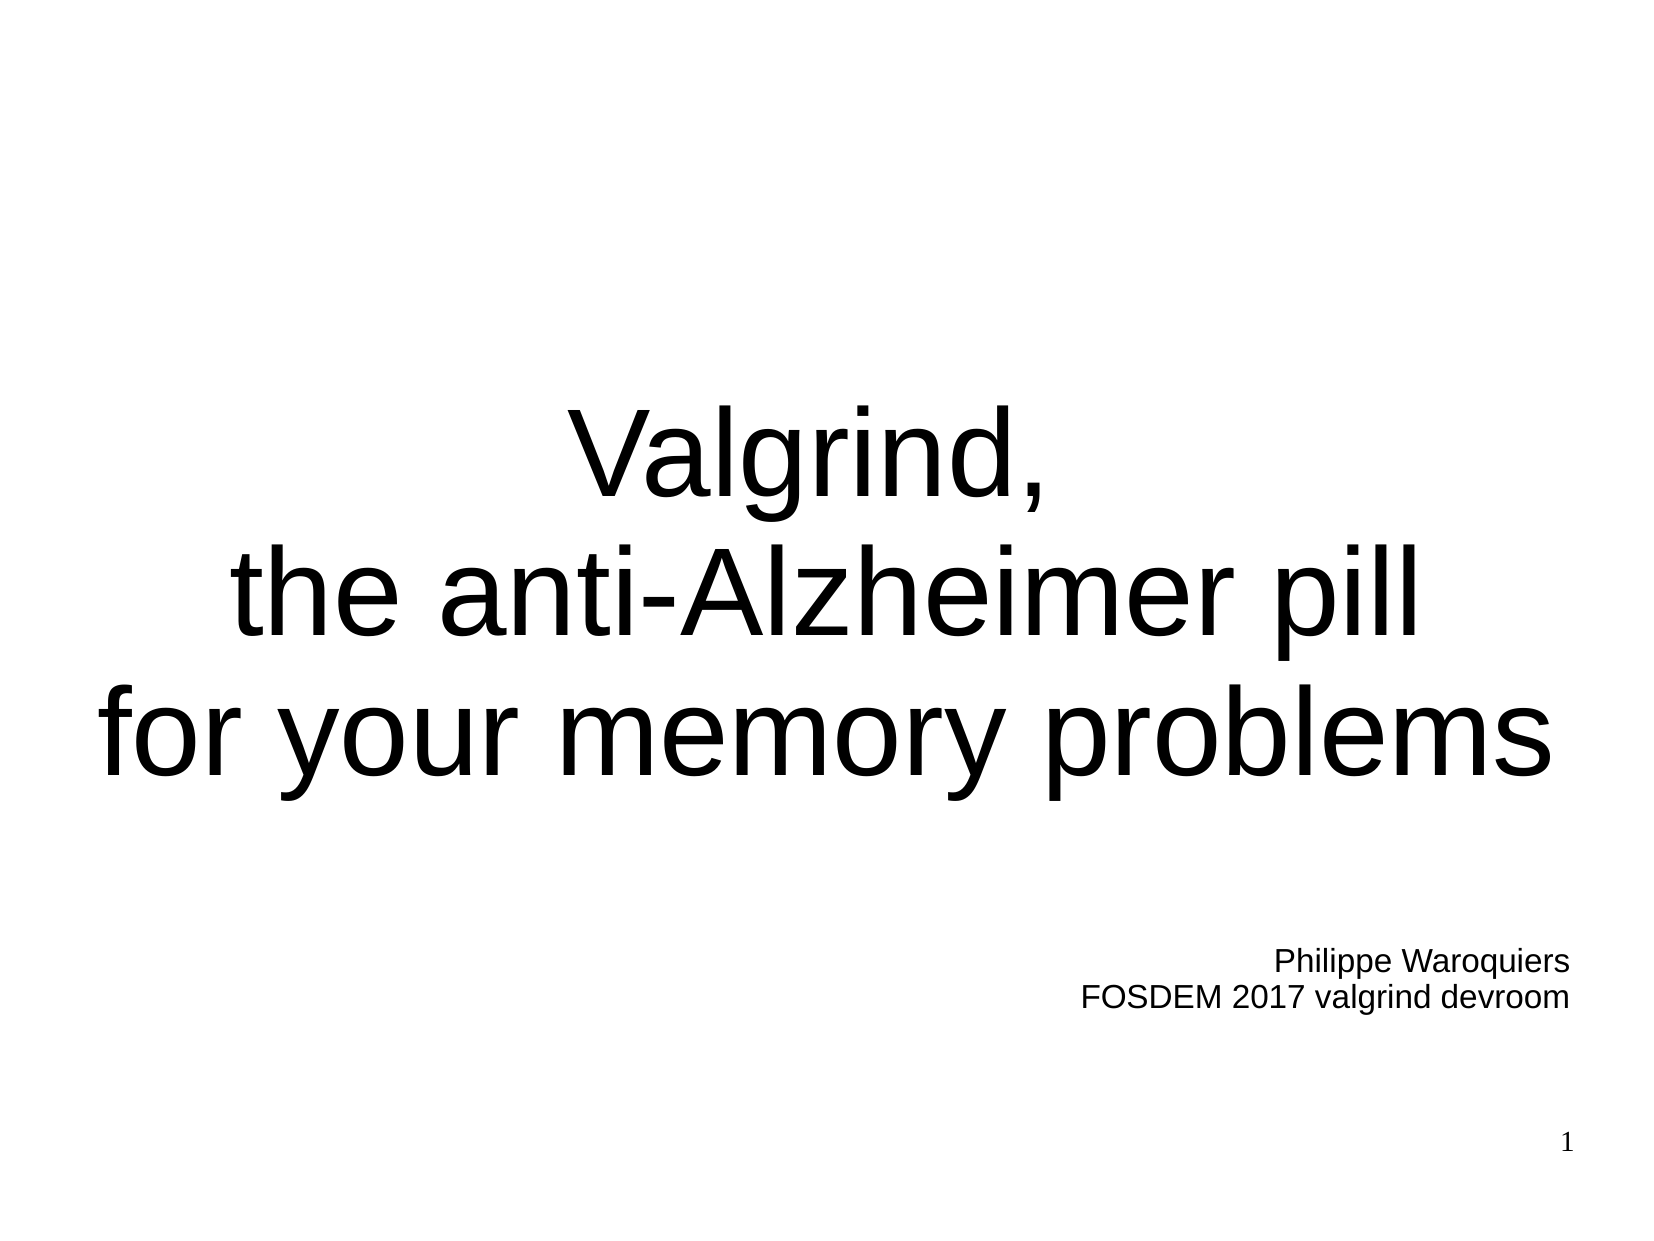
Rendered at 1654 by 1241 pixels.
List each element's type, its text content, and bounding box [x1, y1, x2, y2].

subtitle Valgrind, the anti-Alzheimer pill for your memory problems Philippe Waroquiers FOSDEM 2017 valgrind devroom [82, 297, 1571, 1102]
